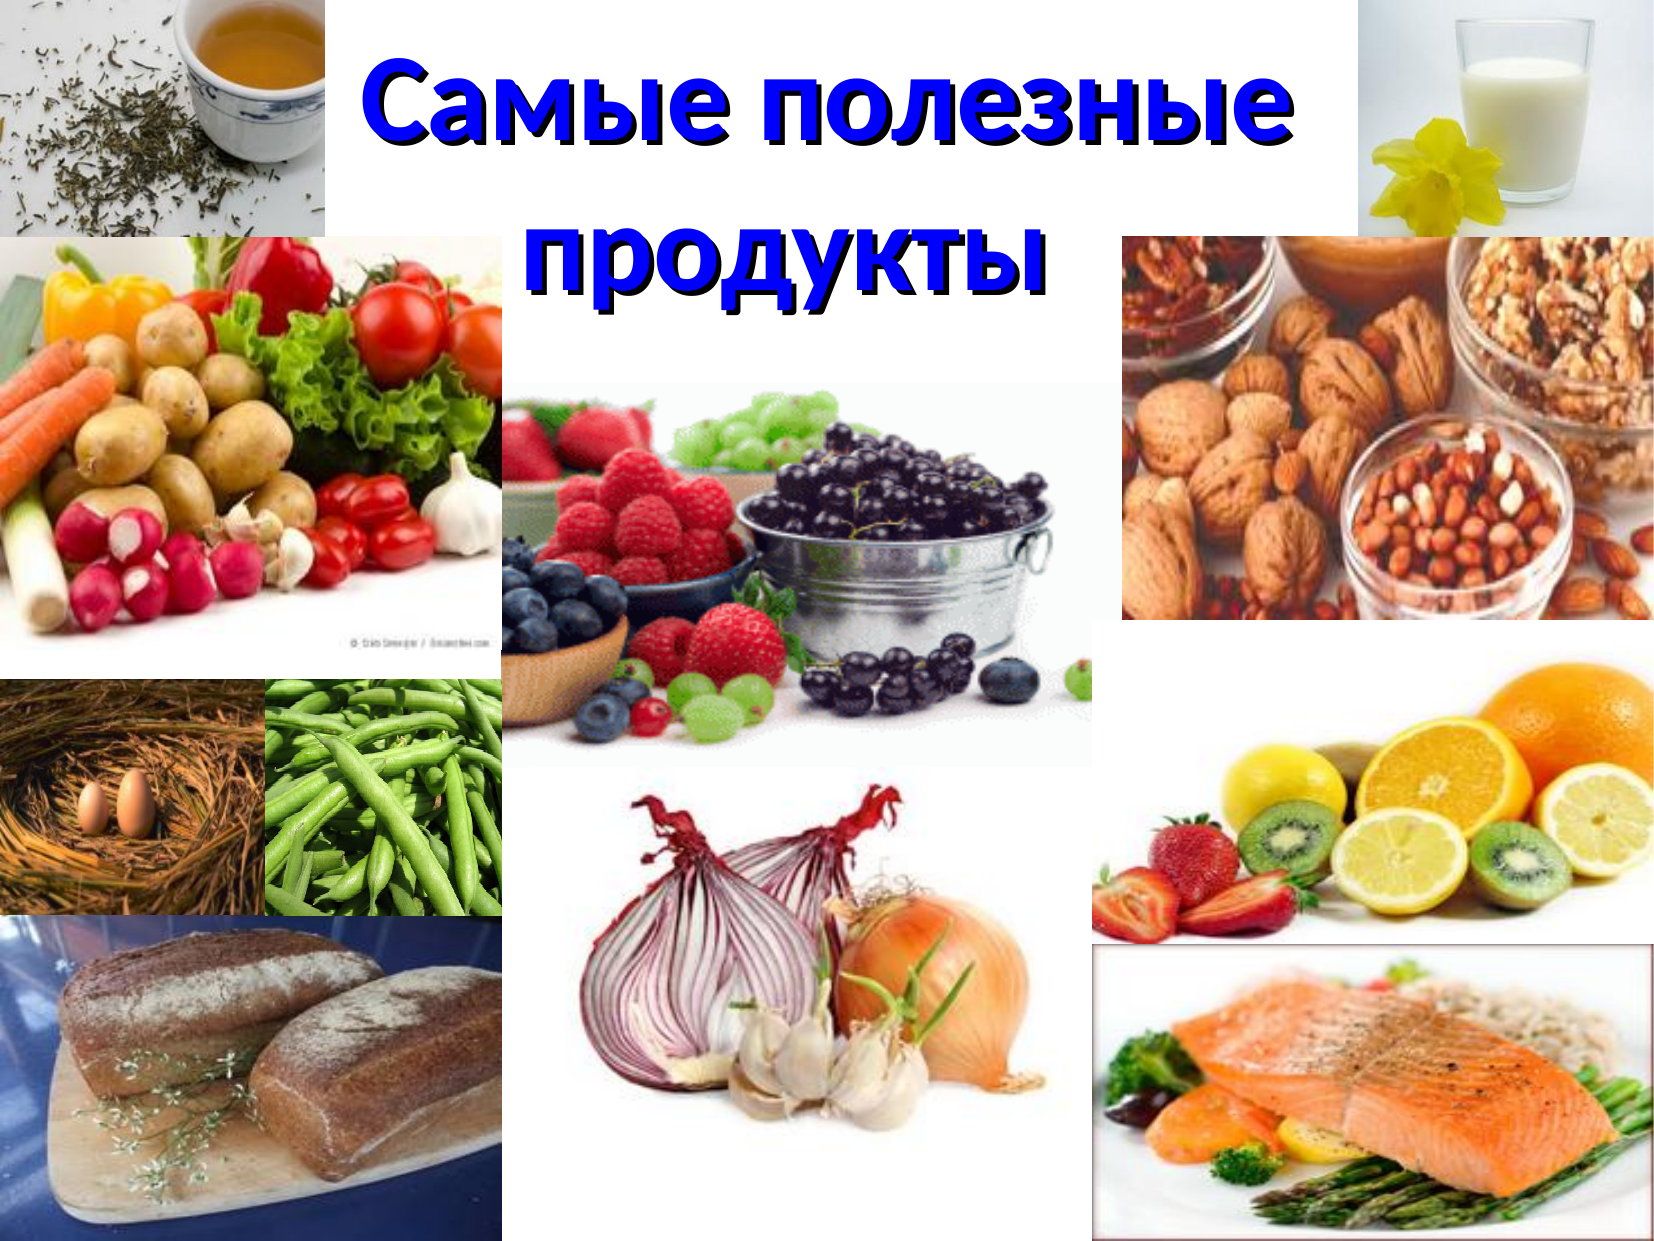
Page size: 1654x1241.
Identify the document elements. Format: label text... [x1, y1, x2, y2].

picture [0, 0, 1654, 1241]
title Cамые полезные продукты [325, 0, 1358, 300]
